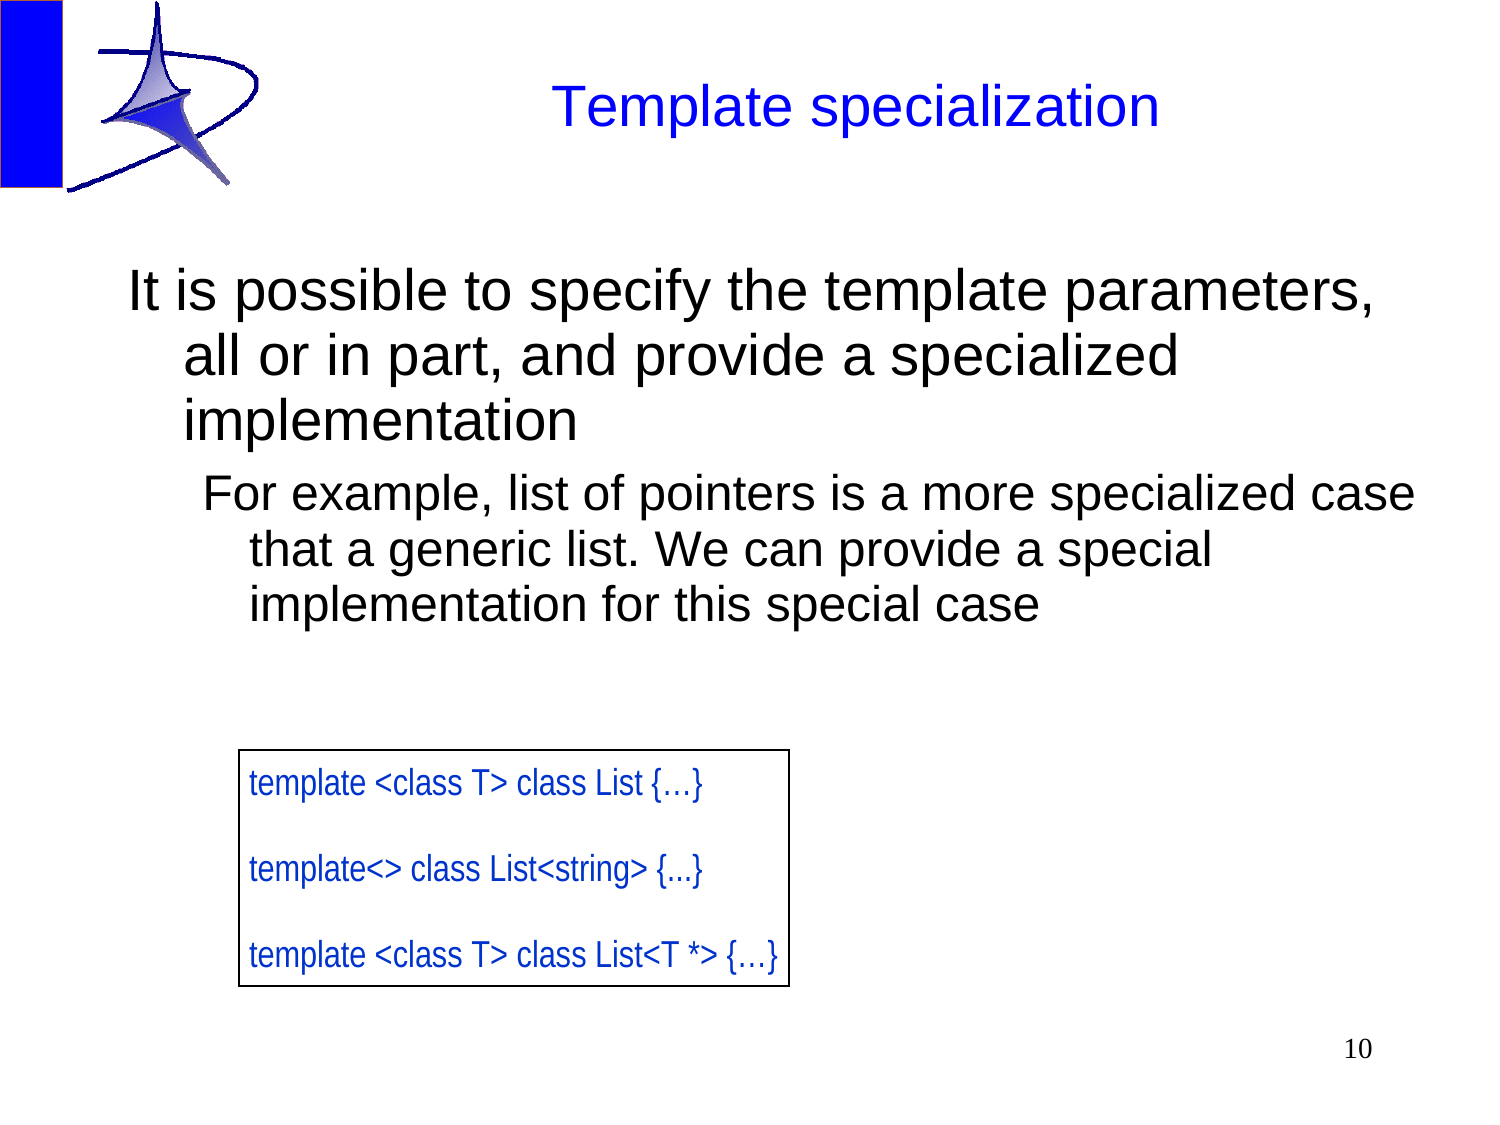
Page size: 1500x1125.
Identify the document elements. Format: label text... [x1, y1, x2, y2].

text_box template <class T> class List {…} template<> class List<string> {...} template <class T> class List<T *> {…} [238, 749, 789, 986]
list It is possible to specify the template parameters, all or in part, and provide a specialized implementation For example, list of pointers is a more specialized case that a generic list. We can provide a special implementation for this special case [112, 249, 1450, 709]
picture [62, 0, 263, 197]
title Template specialization [262, 24, 1450, 188]
